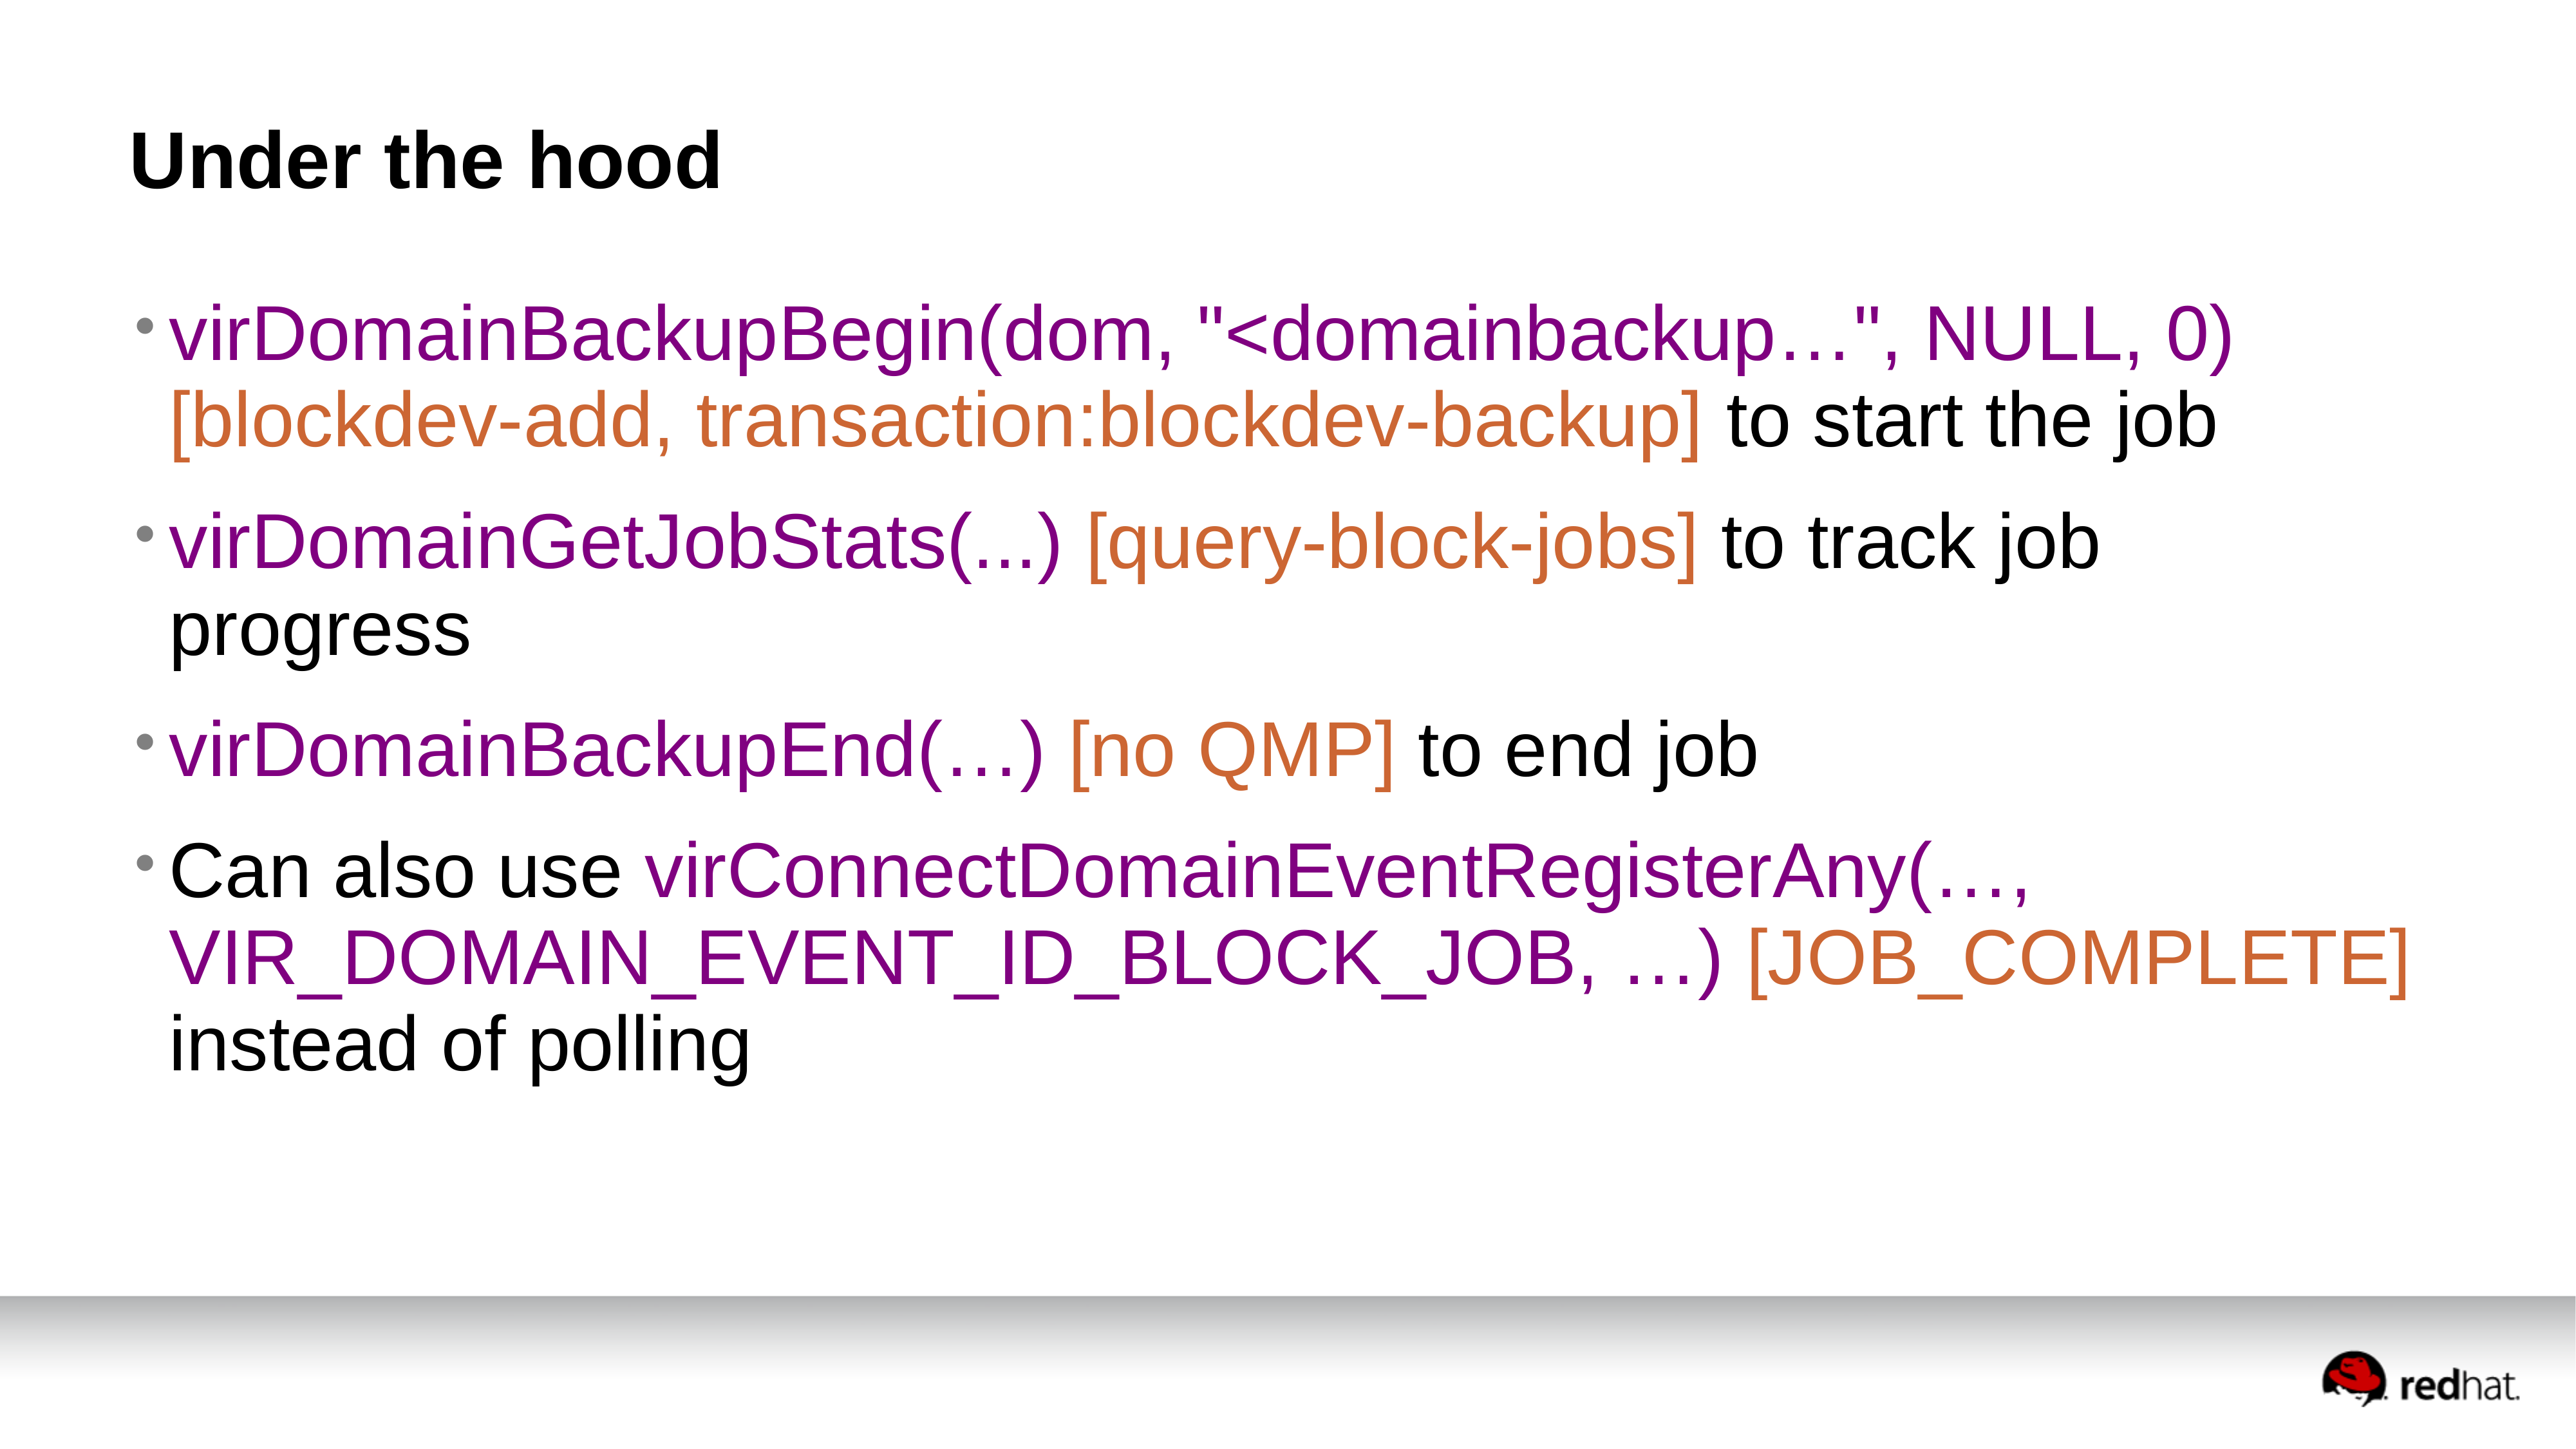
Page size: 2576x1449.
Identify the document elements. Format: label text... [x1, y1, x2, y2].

picture [0, 0, 2576, 1446]
list virDomainBackupBegin(dom, "<domainbackup…", NULL, 0) [blockdev-add, transaction:blockdev-backup] to start the job virDomainGetJobStats(...) [query-block-jobs] to track job progress virDomainBackupEnd(…) [no QMP] to end job Can also use virConnectDomainEventRegisterAny(…, VIR_DOMAIN_EVENT_ID_BLOCK_JOB, …) [JOB_COMPLETE] instead of polling [123, 289, 2425, 1208]
title Under the hood [129, 100, 2261, 222]
